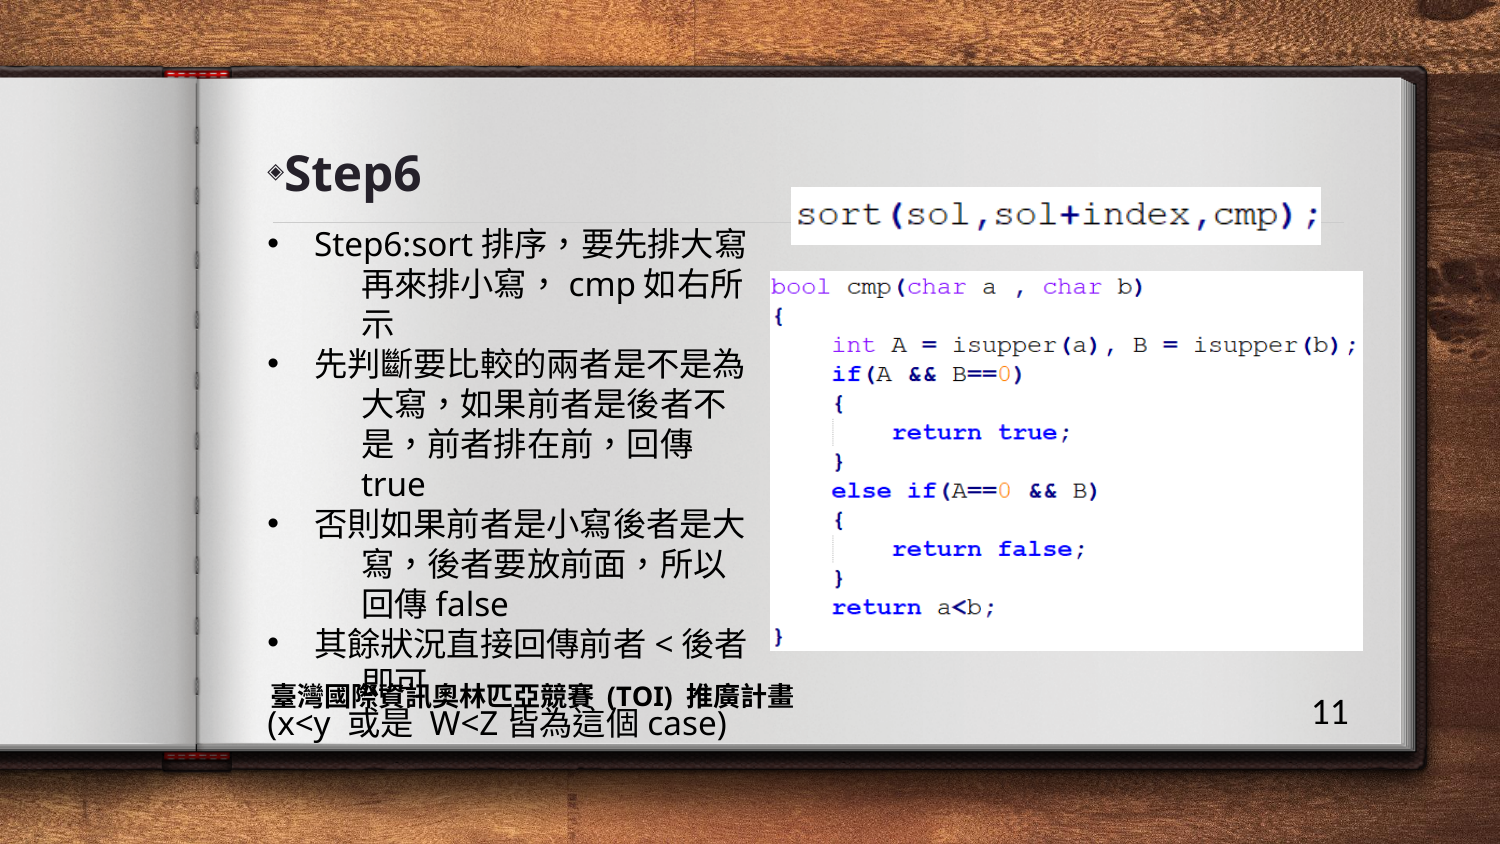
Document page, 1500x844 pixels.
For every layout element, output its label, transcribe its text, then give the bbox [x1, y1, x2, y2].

picture [770, 271, 1363, 651]
text_box [1295, 672, 1386, 737]
picture [791, 187, 1321, 245]
text_box Step6:sort排序，要先排大寫再來排小寫，cmp如右所示 先判斷要比較的兩者是不是為大寫，如果前者是後者不是，前者排在前，回傳true 否則如果前者是小寫後者是大寫，後者要放前面，所以回傳false 其餘狀況直接回傳前者<後者即可 (x<y 或是 W<Z皆為這個case) [252, 215, 771, 676]
list Step6 [252, 126, 1194, 216]
